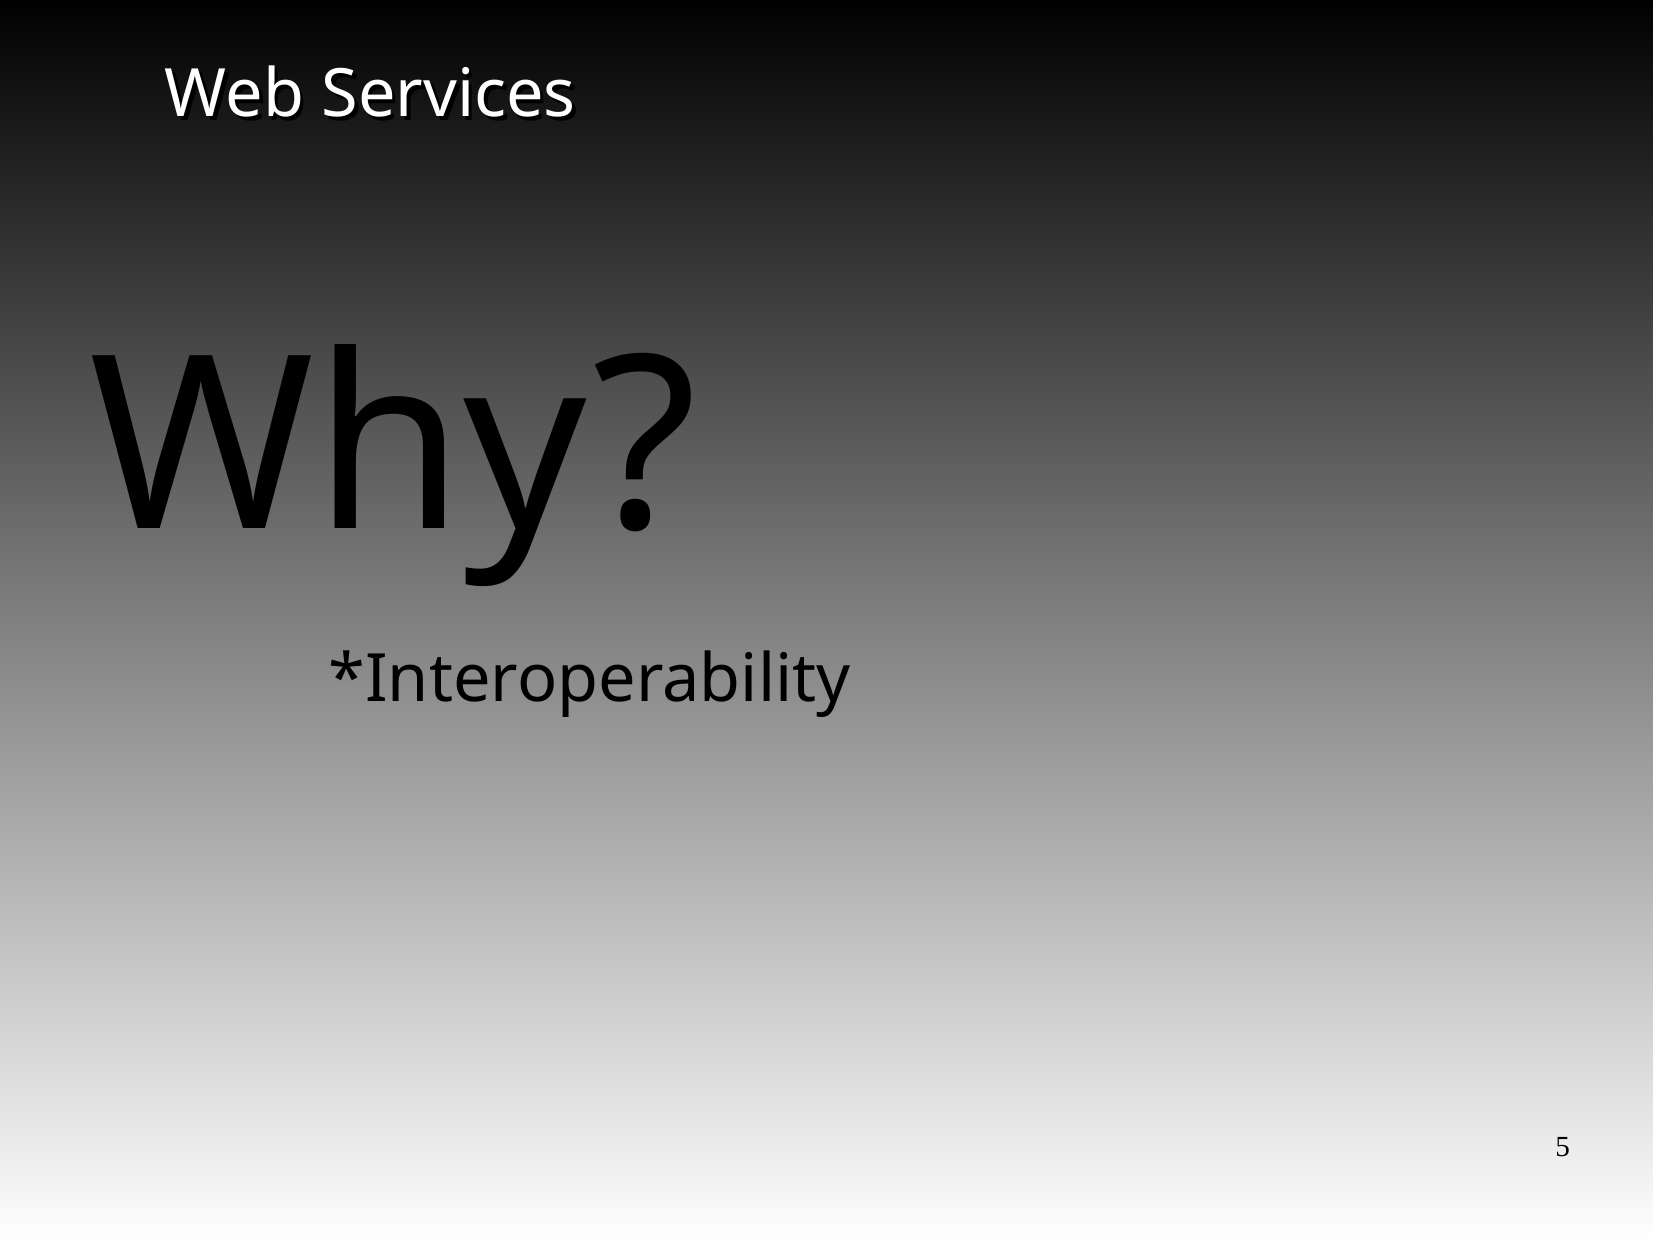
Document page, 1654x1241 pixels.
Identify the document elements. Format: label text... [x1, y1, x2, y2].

text_box *Interoperability [313, 622, 958, 1176]
text_box Why? [75, 262, 728, 668]
text_box Web Services [150, 37, 652, 160]
